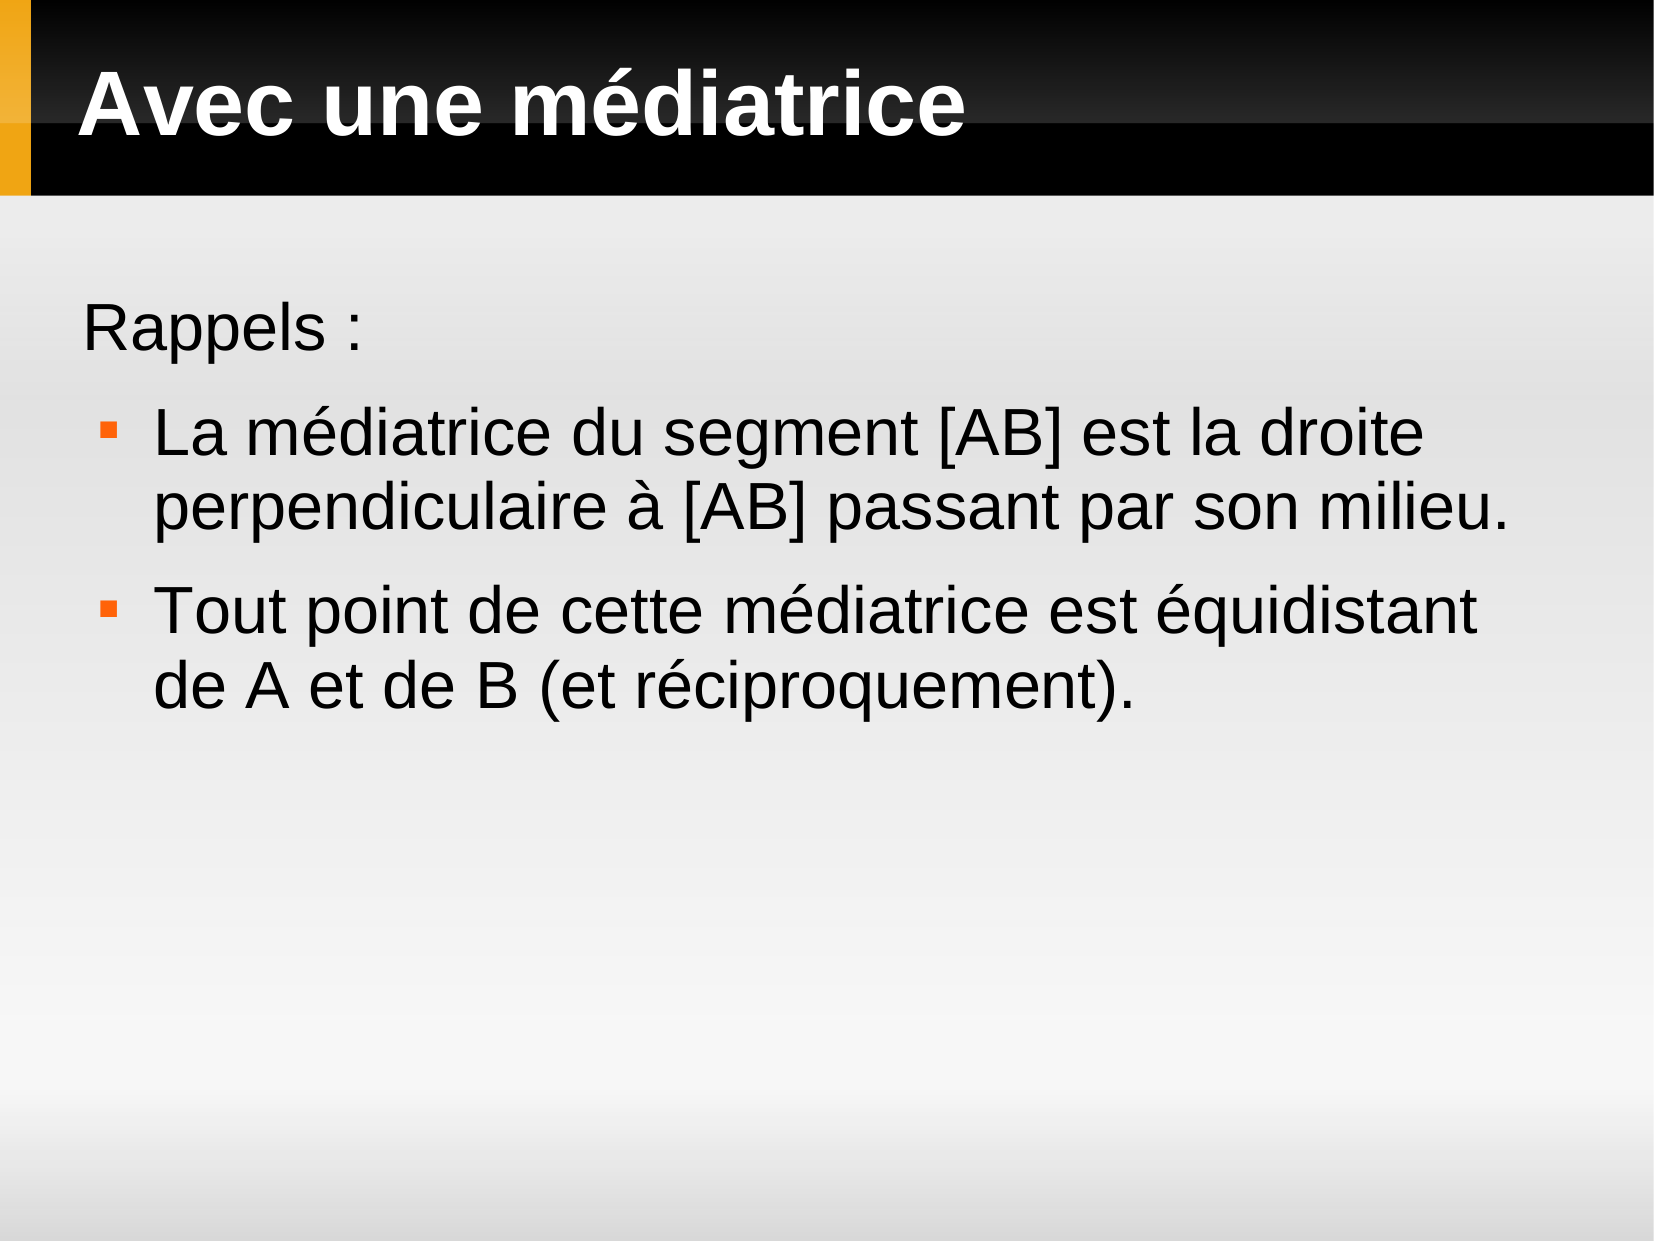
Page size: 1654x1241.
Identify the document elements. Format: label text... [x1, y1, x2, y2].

list Rappels : La médiatrice du segment [AB] est la droite perpendiculaire à [AB] passant par son milieu. Tout point de cette médiatrice est équidistant de A et de B (et réciproquement). [82, 290, 1571, 1094]
title Avec une médiatrice [76, 7, 1565, 200]
picture [0, 0, 1654, 1241]
